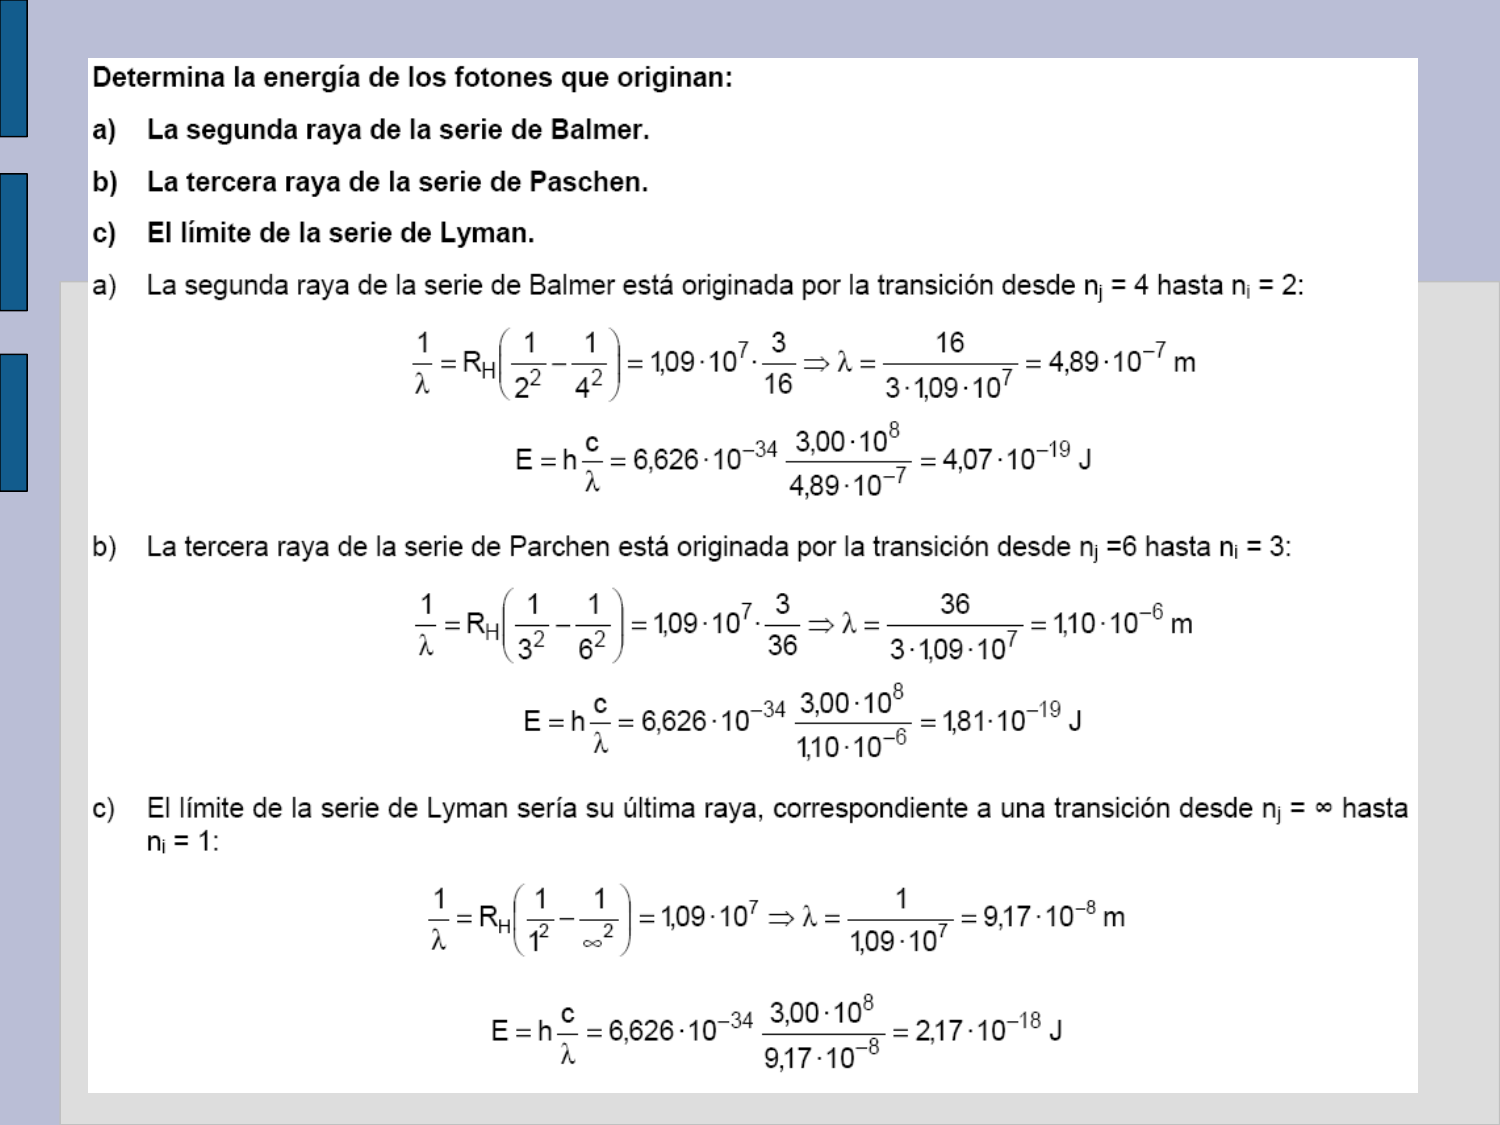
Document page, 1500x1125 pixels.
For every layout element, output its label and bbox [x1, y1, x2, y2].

picture [88, 58, 1418, 1093]
